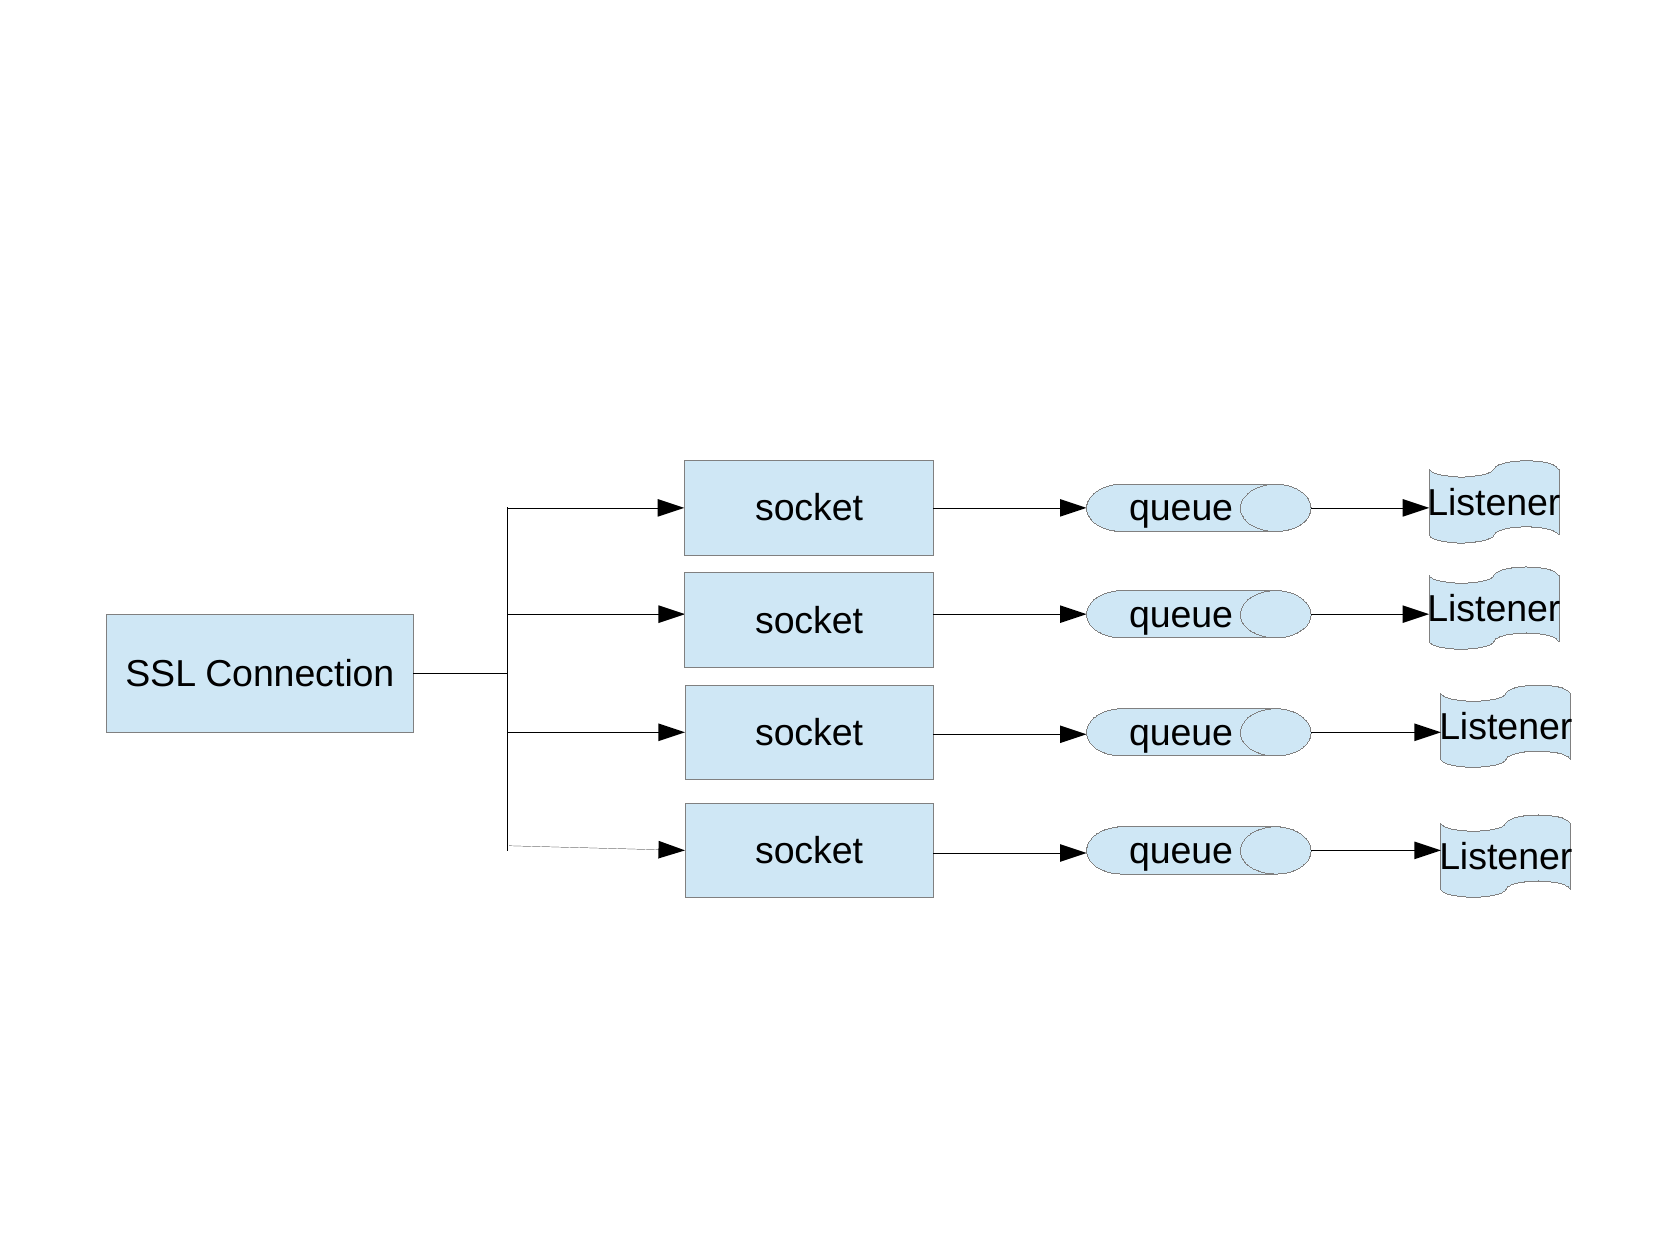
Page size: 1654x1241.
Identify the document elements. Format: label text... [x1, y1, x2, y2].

text_box socket [685, 803, 934, 898]
text_box Listener [1440, 685, 1571, 768]
text_box socket [684, 460, 934, 556]
text_box Listener [1429, 566, 1560, 650]
text_box queue [1086, 826, 1312, 875]
text_box Listener [1429, 460, 1560, 544]
text_box SSL Connection [106, 614, 414, 733]
text_box Listener [1440, 814, 1571, 898]
text_box queue [1086, 484, 1312, 532]
text_box socket [685, 685, 934, 780]
text_box queue [1086, 590, 1312, 638]
text_box socket [684, 572, 934, 668]
text_box queue [1086, 708, 1312, 756]
